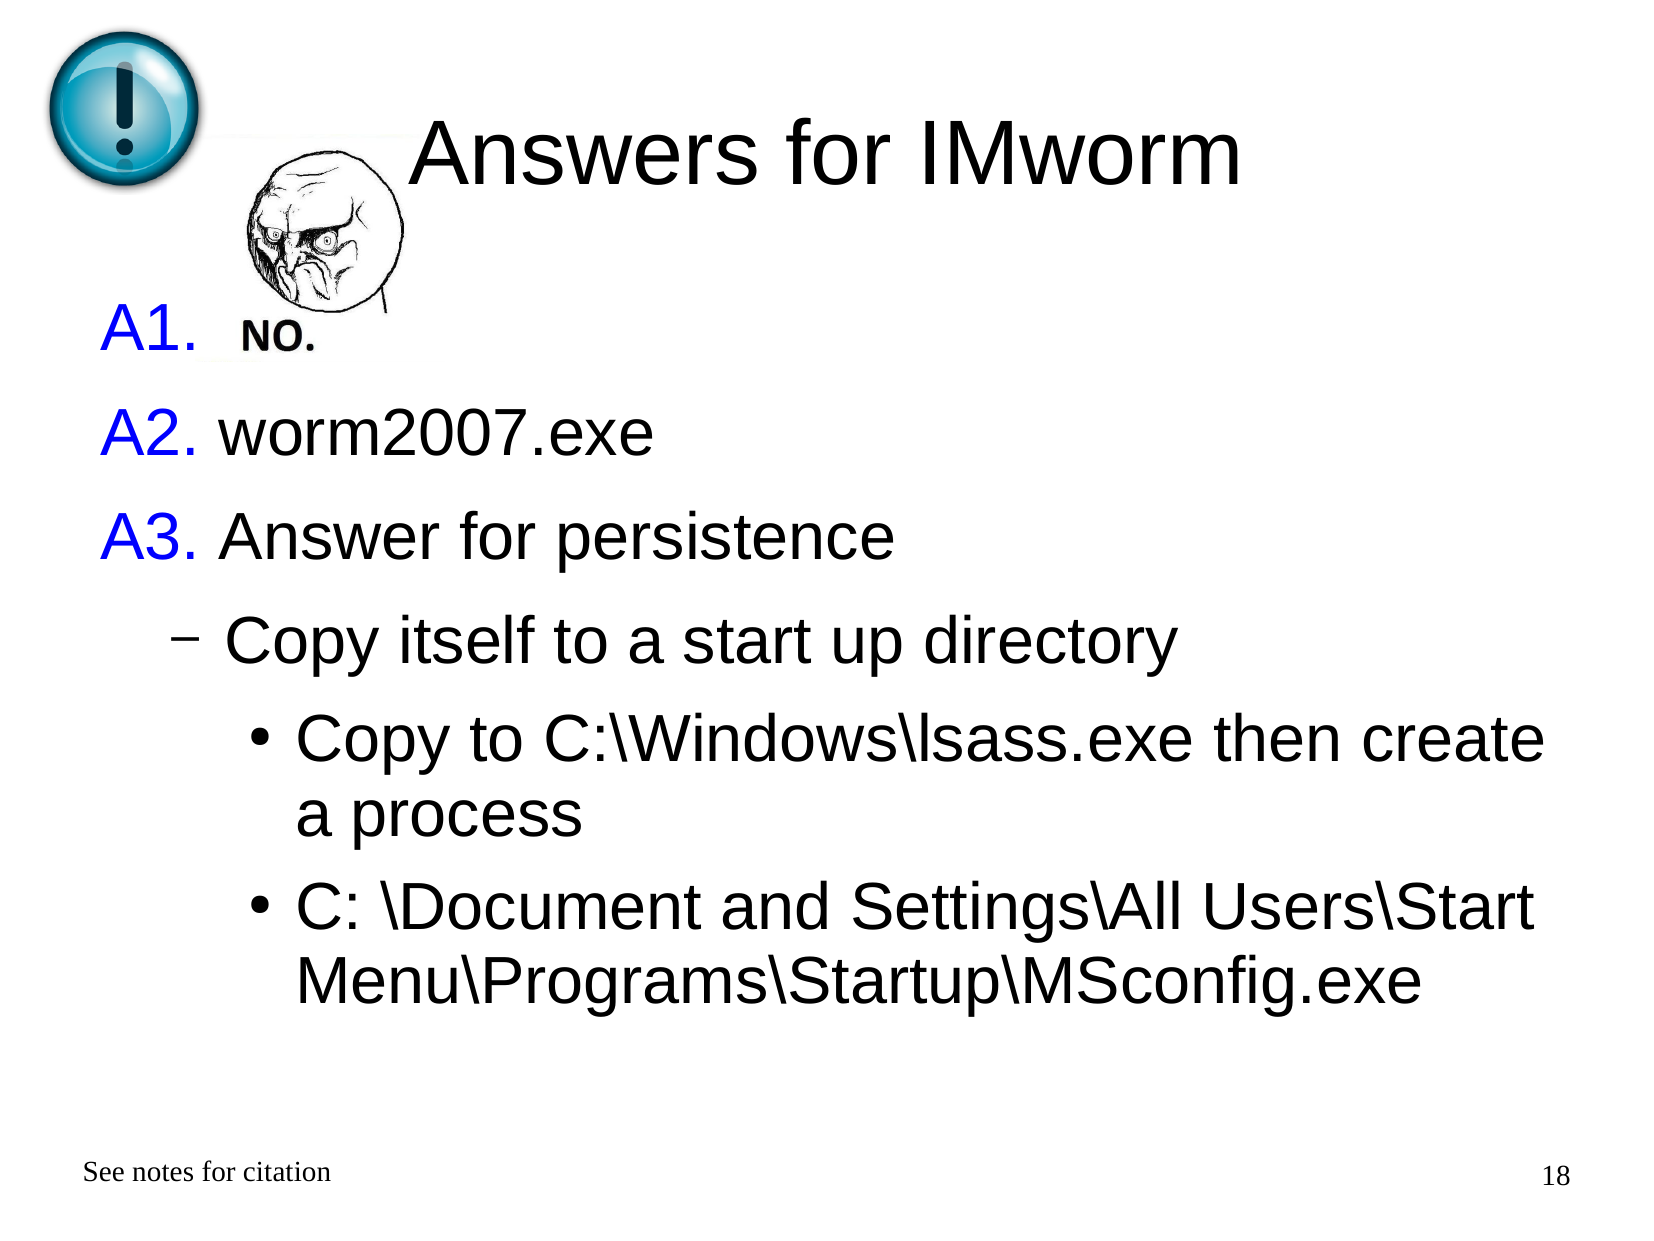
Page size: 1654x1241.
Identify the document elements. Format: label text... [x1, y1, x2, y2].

title Answers for IMworm [82, 49, 1571, 257]
list worm2007.exe Answer for persistence Copy itself to a start up directory Copy to C:\Windows\lsass.exe then create a process C: \Document and Settings\All Users\Start Menu\Programs\Startup\MSconfig.exe [82, 290, 1576, 1126]
picture [38, 23, 210, 195]
picture [195, 257, 447, 290]
